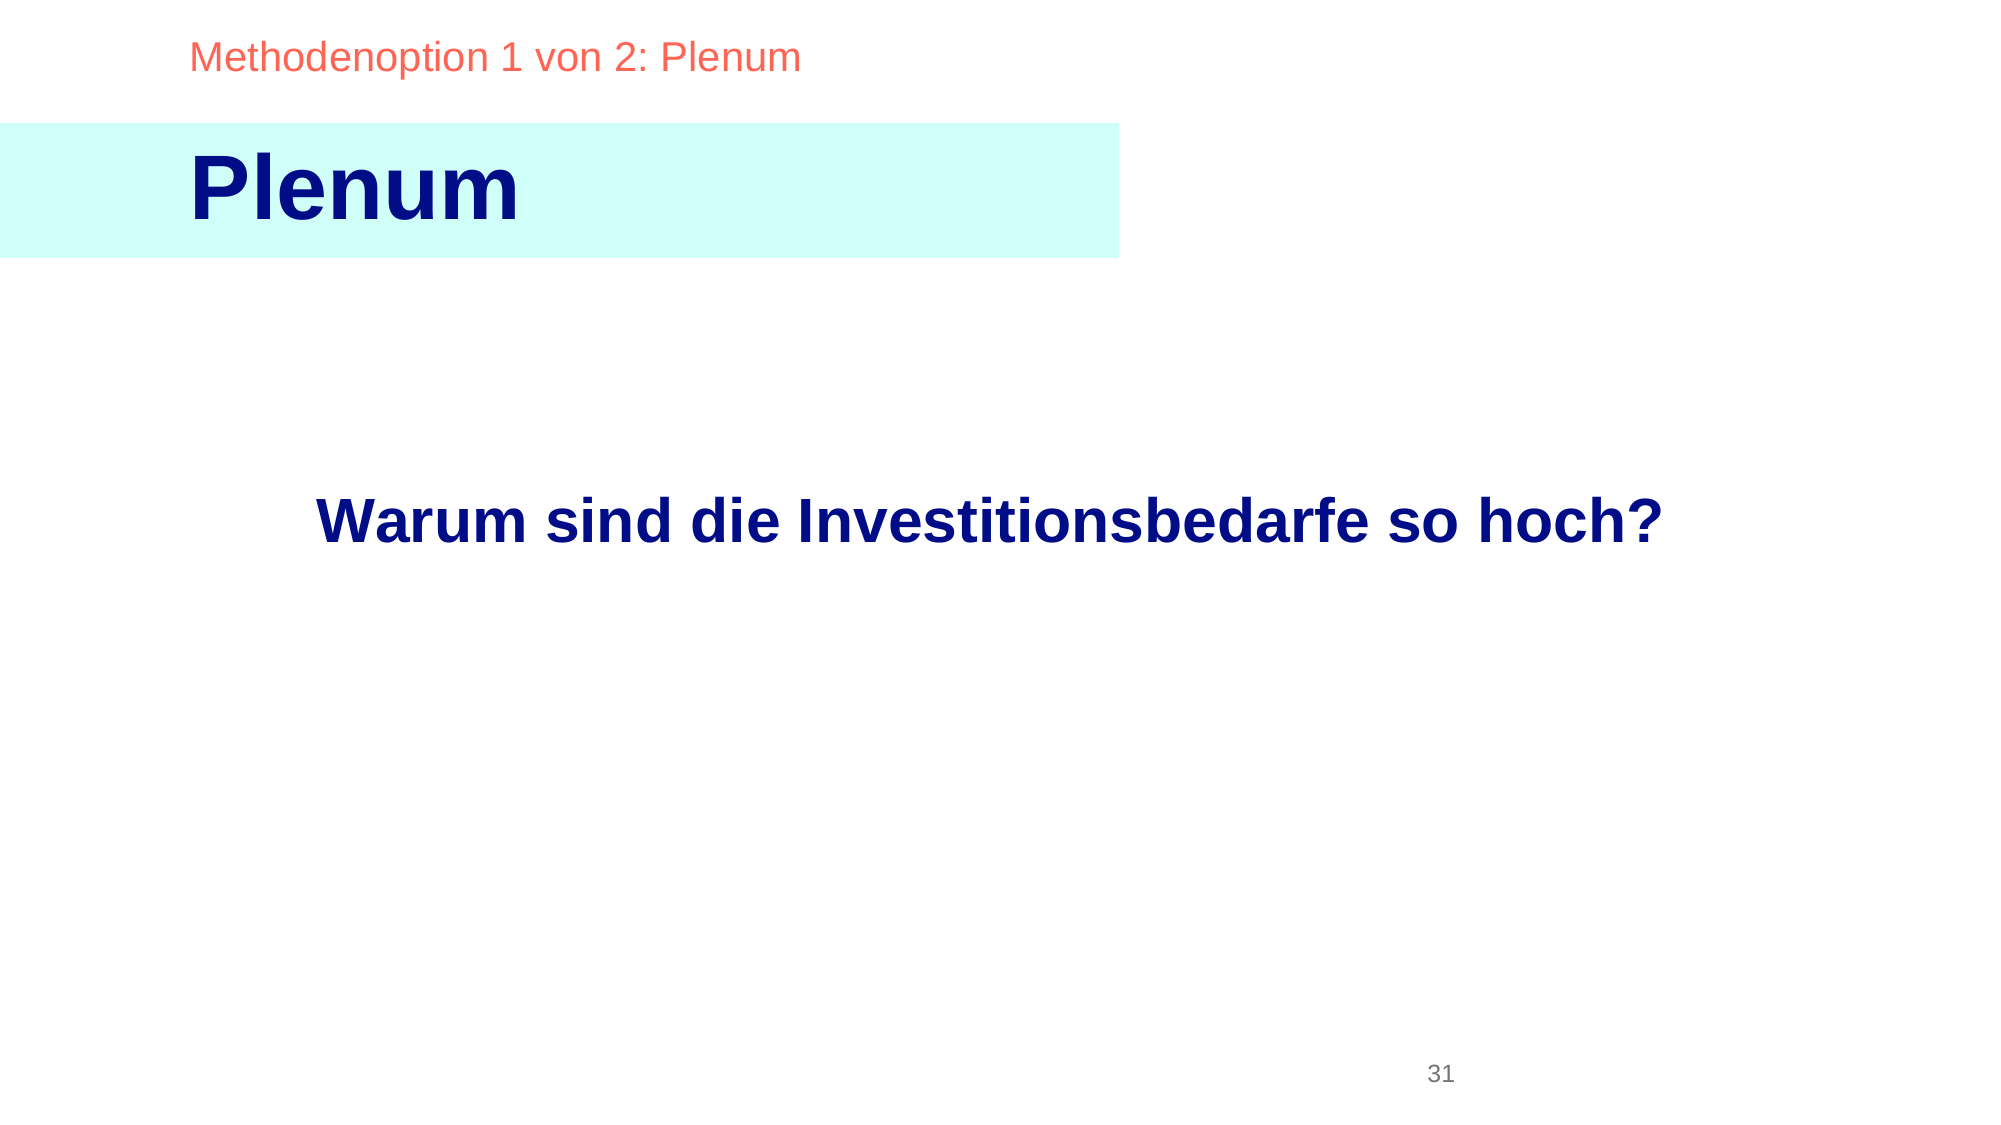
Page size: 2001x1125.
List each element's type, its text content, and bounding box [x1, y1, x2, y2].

list Plenum [137, 129, 1093, 258]
list Methodenoption 1 von 2: Plenum [137, 27, 1119, 107]
list Warum sind die Investitionsbedarfe so hoch? [137, 481, 1863, 725]
